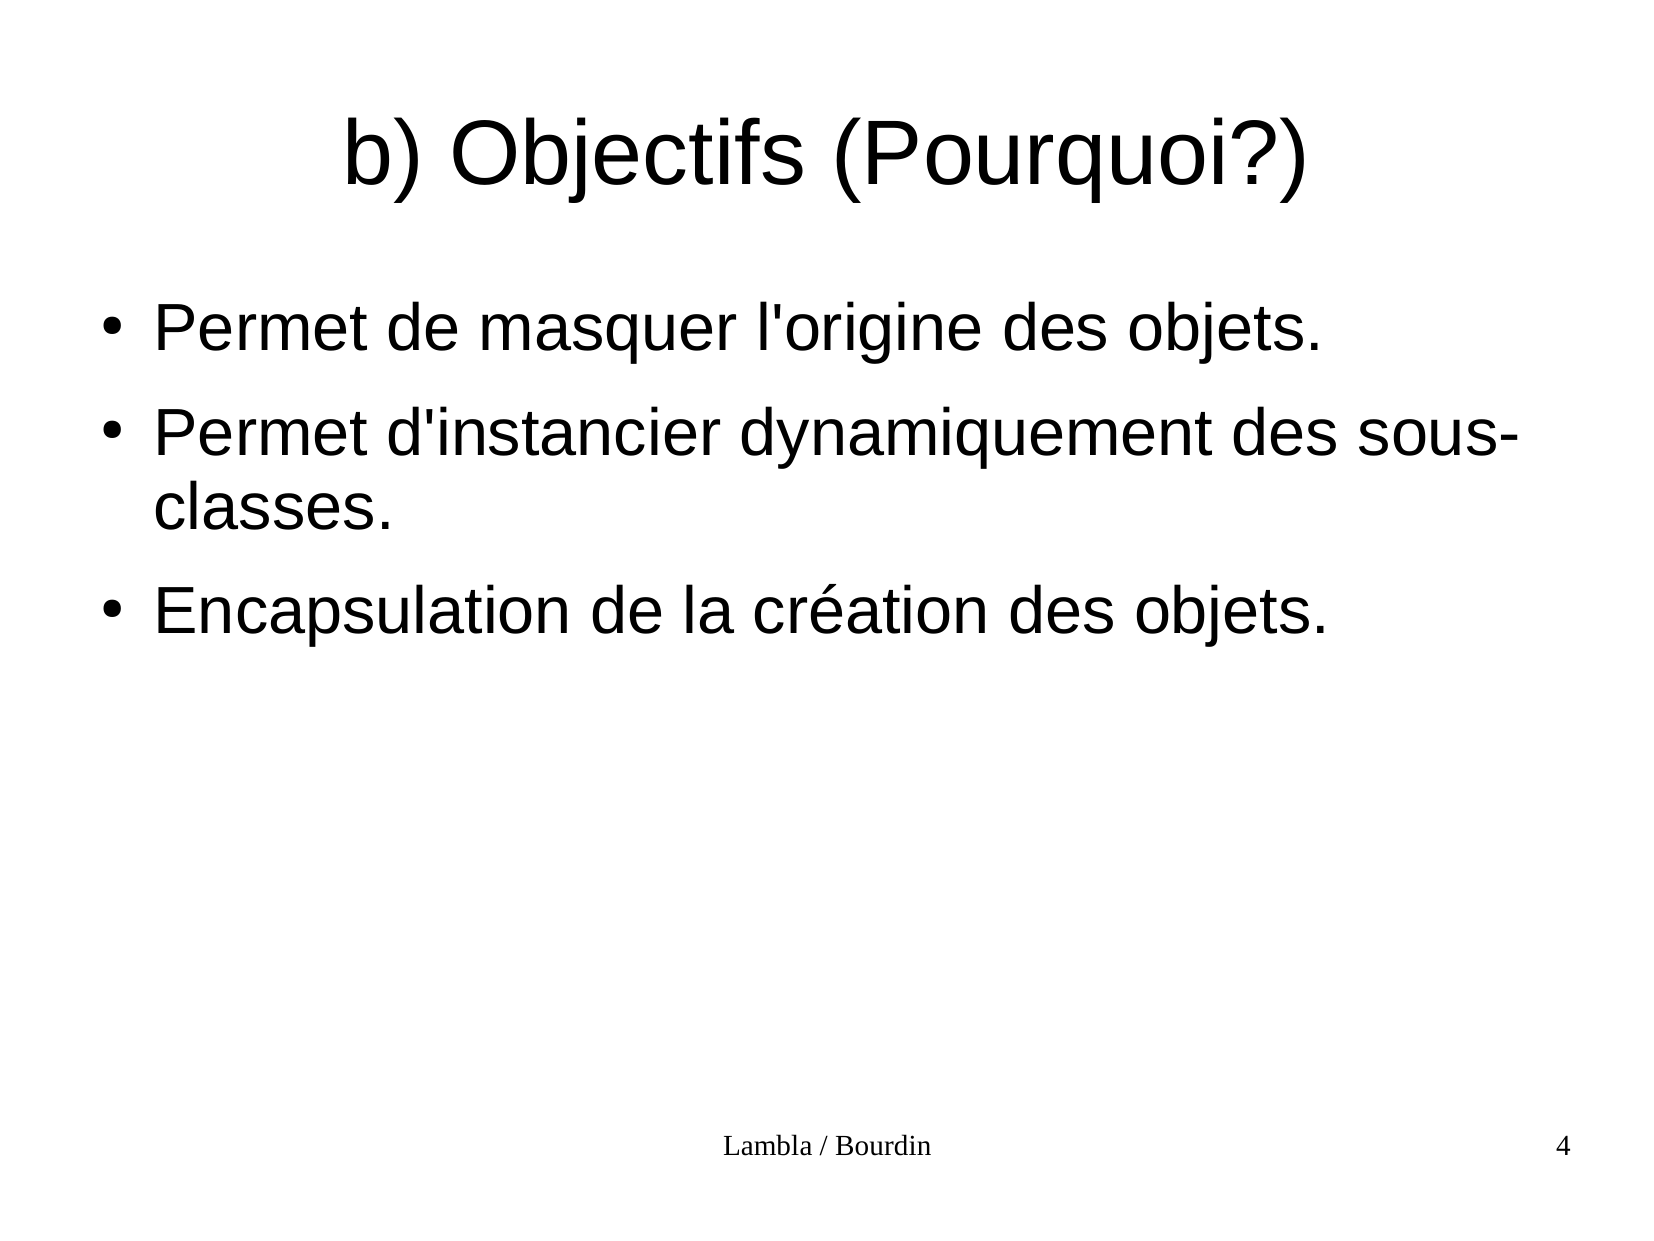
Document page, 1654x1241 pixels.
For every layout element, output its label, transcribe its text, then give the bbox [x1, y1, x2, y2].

list Permet de masquer l'origine des objets. Permet d'instancier dynamiquement des sous-classes. Encapsulation de la création des objets. [82, 290, 1571, 1109]
title b) Objectifs (Pourquoi?) [82, 49, 1571, 257]
